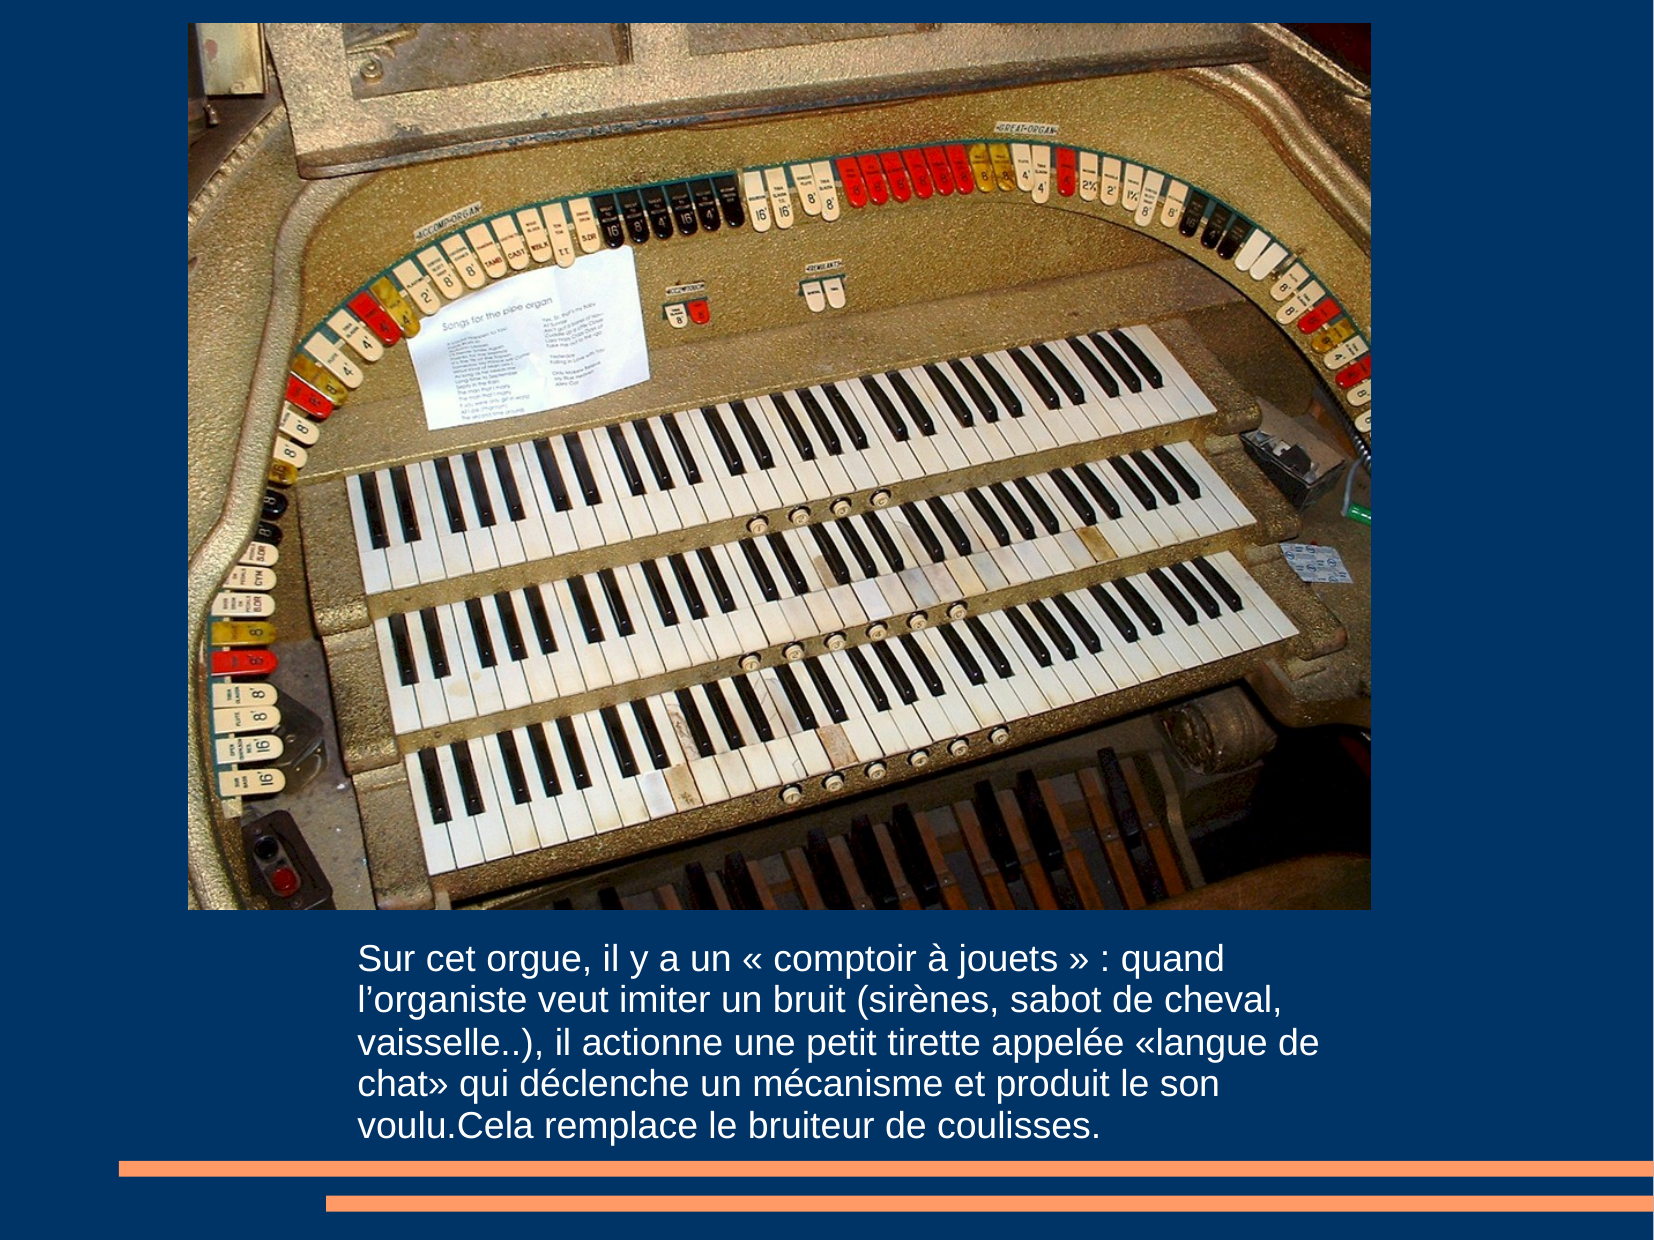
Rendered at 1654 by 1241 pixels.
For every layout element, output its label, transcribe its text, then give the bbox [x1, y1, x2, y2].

picture [188, 23, 1371, 910]
text_box Sur cet orgue, il y a un « comptoir à jouets » : quand l’organiste veut imiter un bruit (sirènes, sabot de cheval, vaisselle..), il actionne une petit tirette appelée «langue de chat» qui déclenche un mécanisme et produit le son voulu.Cela remplace le bruiteur de coulisses. [342, 929, 1382, 1155]
